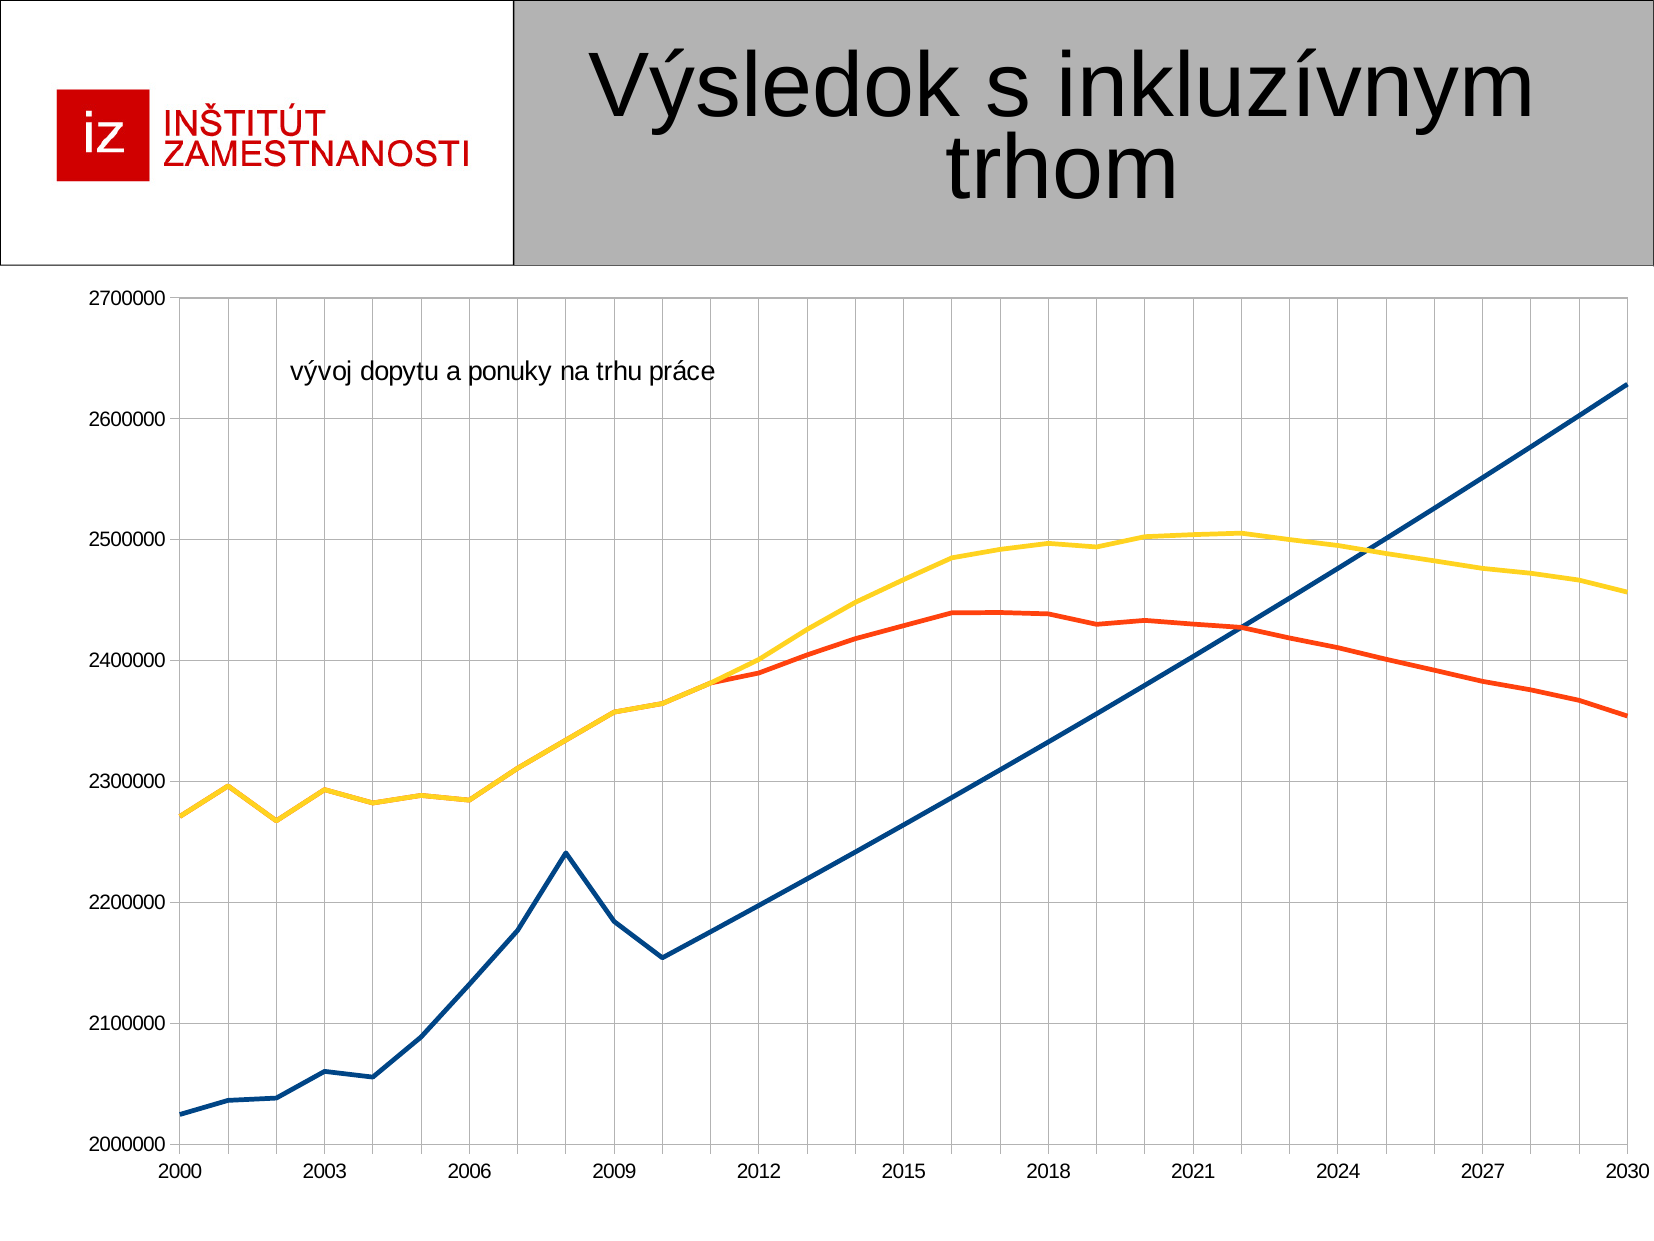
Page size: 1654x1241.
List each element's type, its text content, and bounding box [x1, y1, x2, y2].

chart [0, 265, 1654, 1241]
title Výsledok s inkluzívnym trhom [561, 29, 1565, 237]
picture [5, 8, 512, 257]
